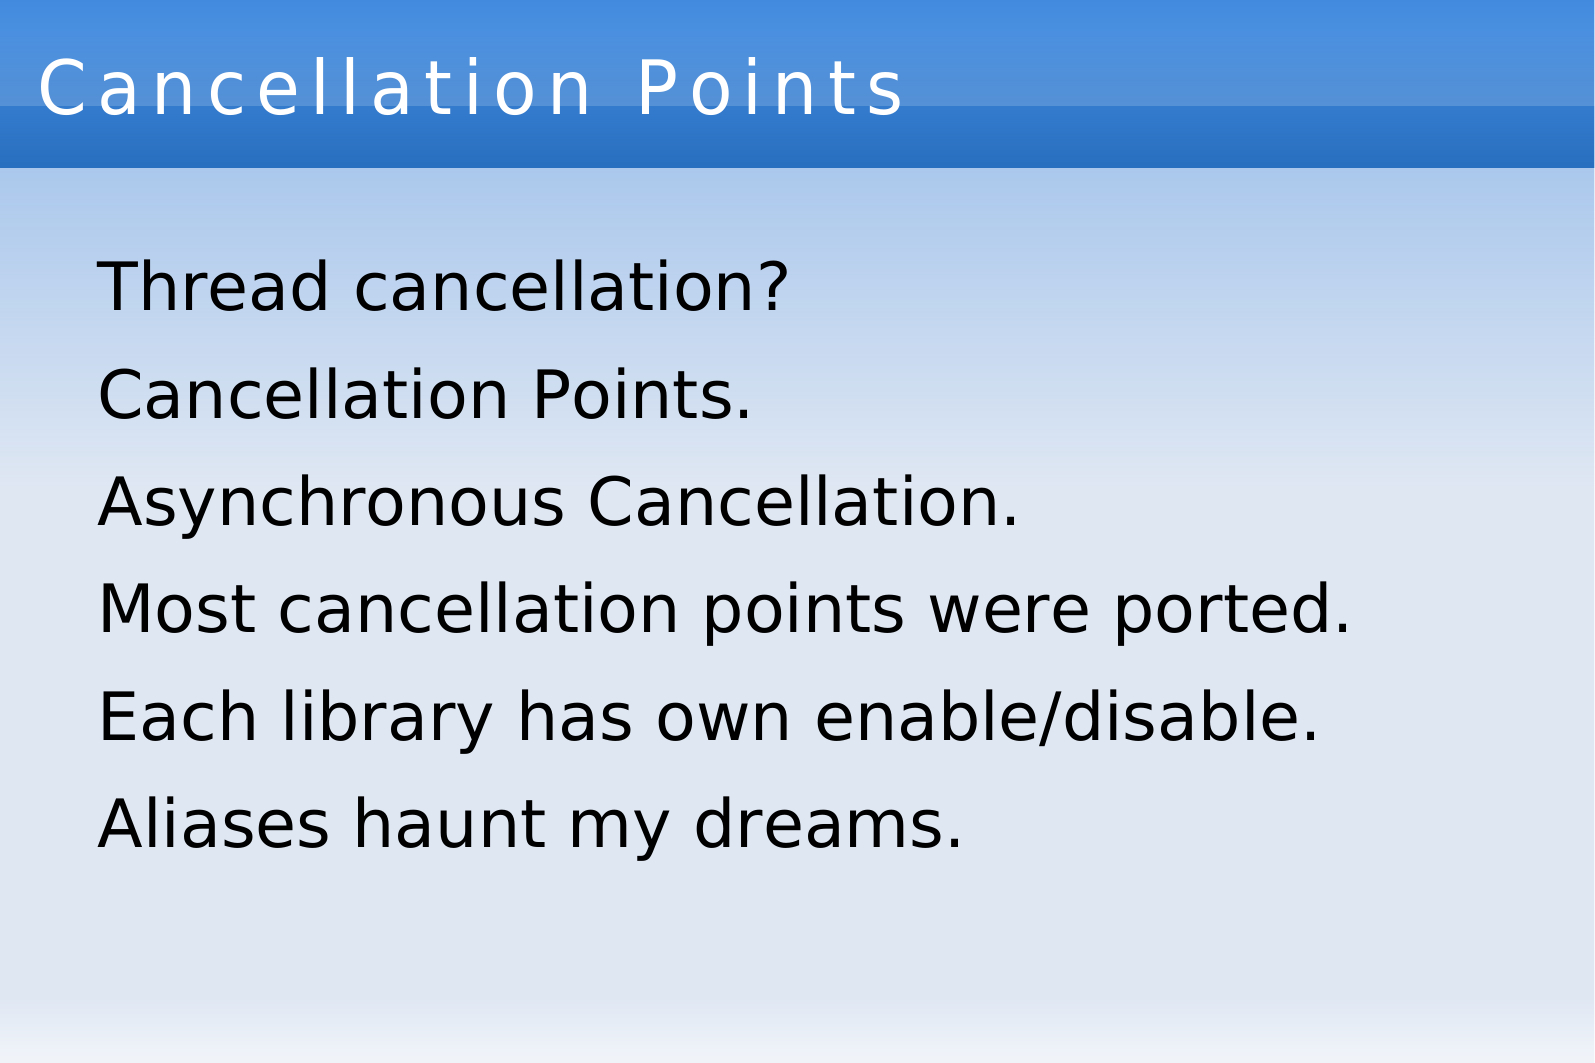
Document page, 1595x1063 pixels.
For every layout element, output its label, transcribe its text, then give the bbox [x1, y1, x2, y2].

picture [0, 0, 1595, 1063]
list Thread cancellation? Cancellation Points. Asynchronous Cancellation. Most cancellation points were ported. Each library has own enable/disable. Aliases haunt my dreams. [79, 248, 1515, 951]
title Cancellation Points [37, 25, 1576, 153]
